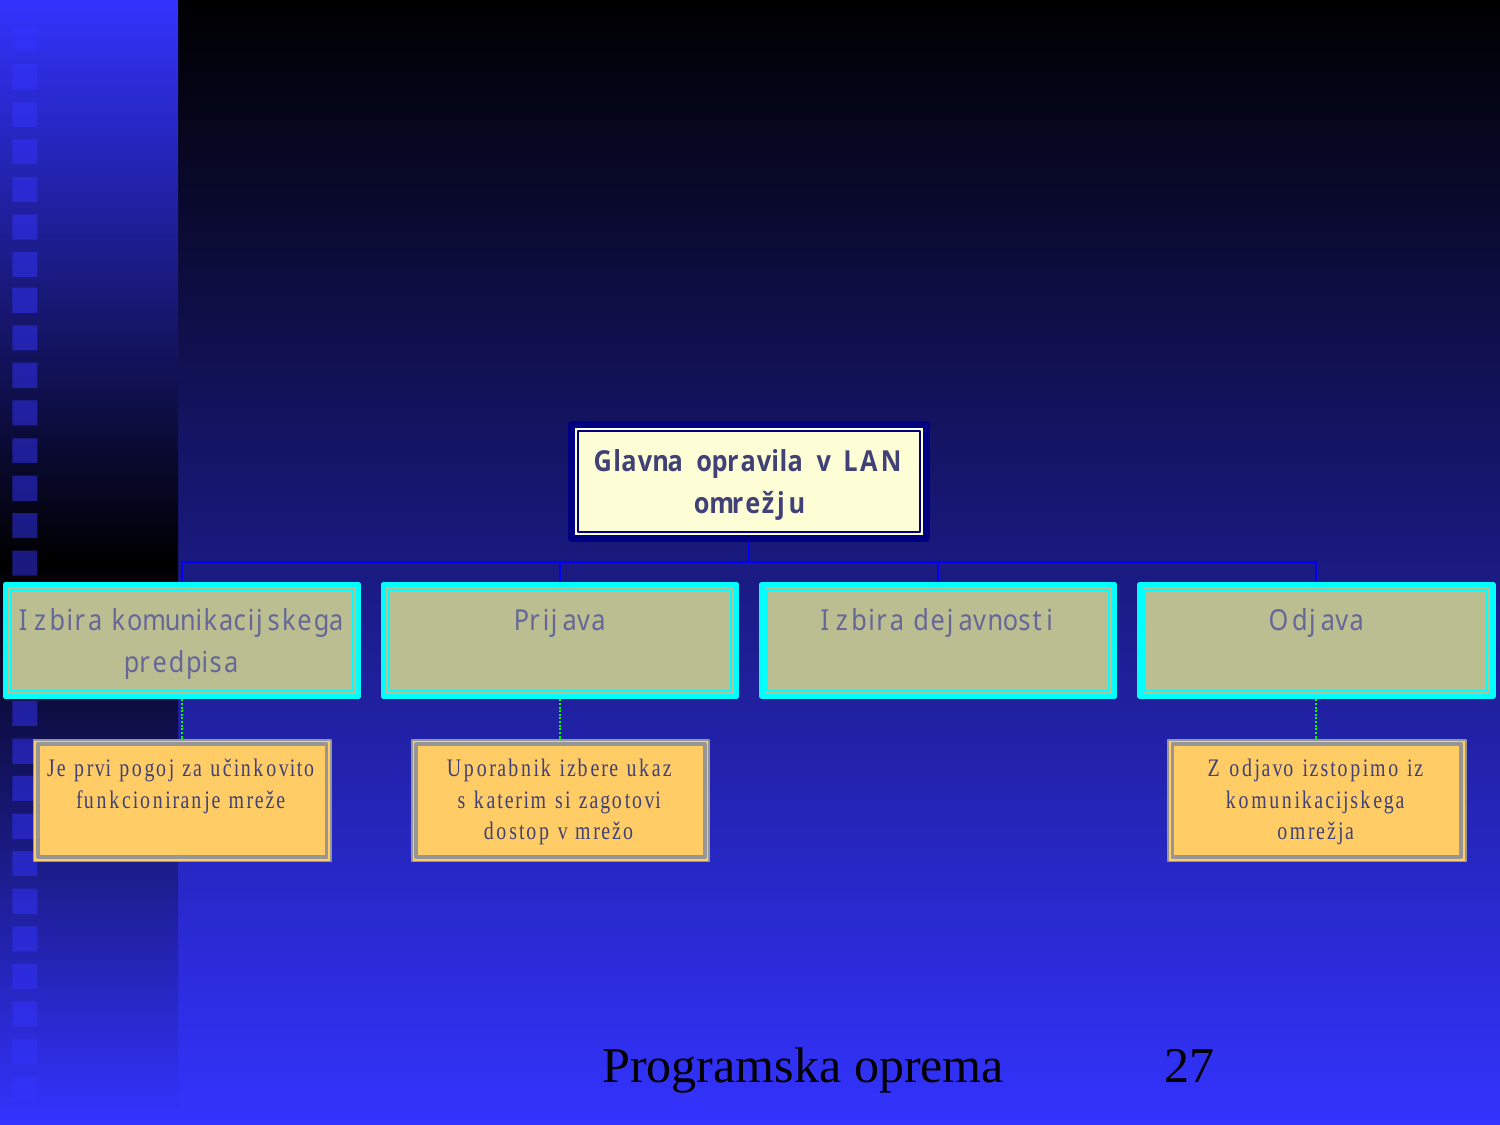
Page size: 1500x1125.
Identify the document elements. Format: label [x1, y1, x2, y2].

chart [0, 418, 1499, 866]
